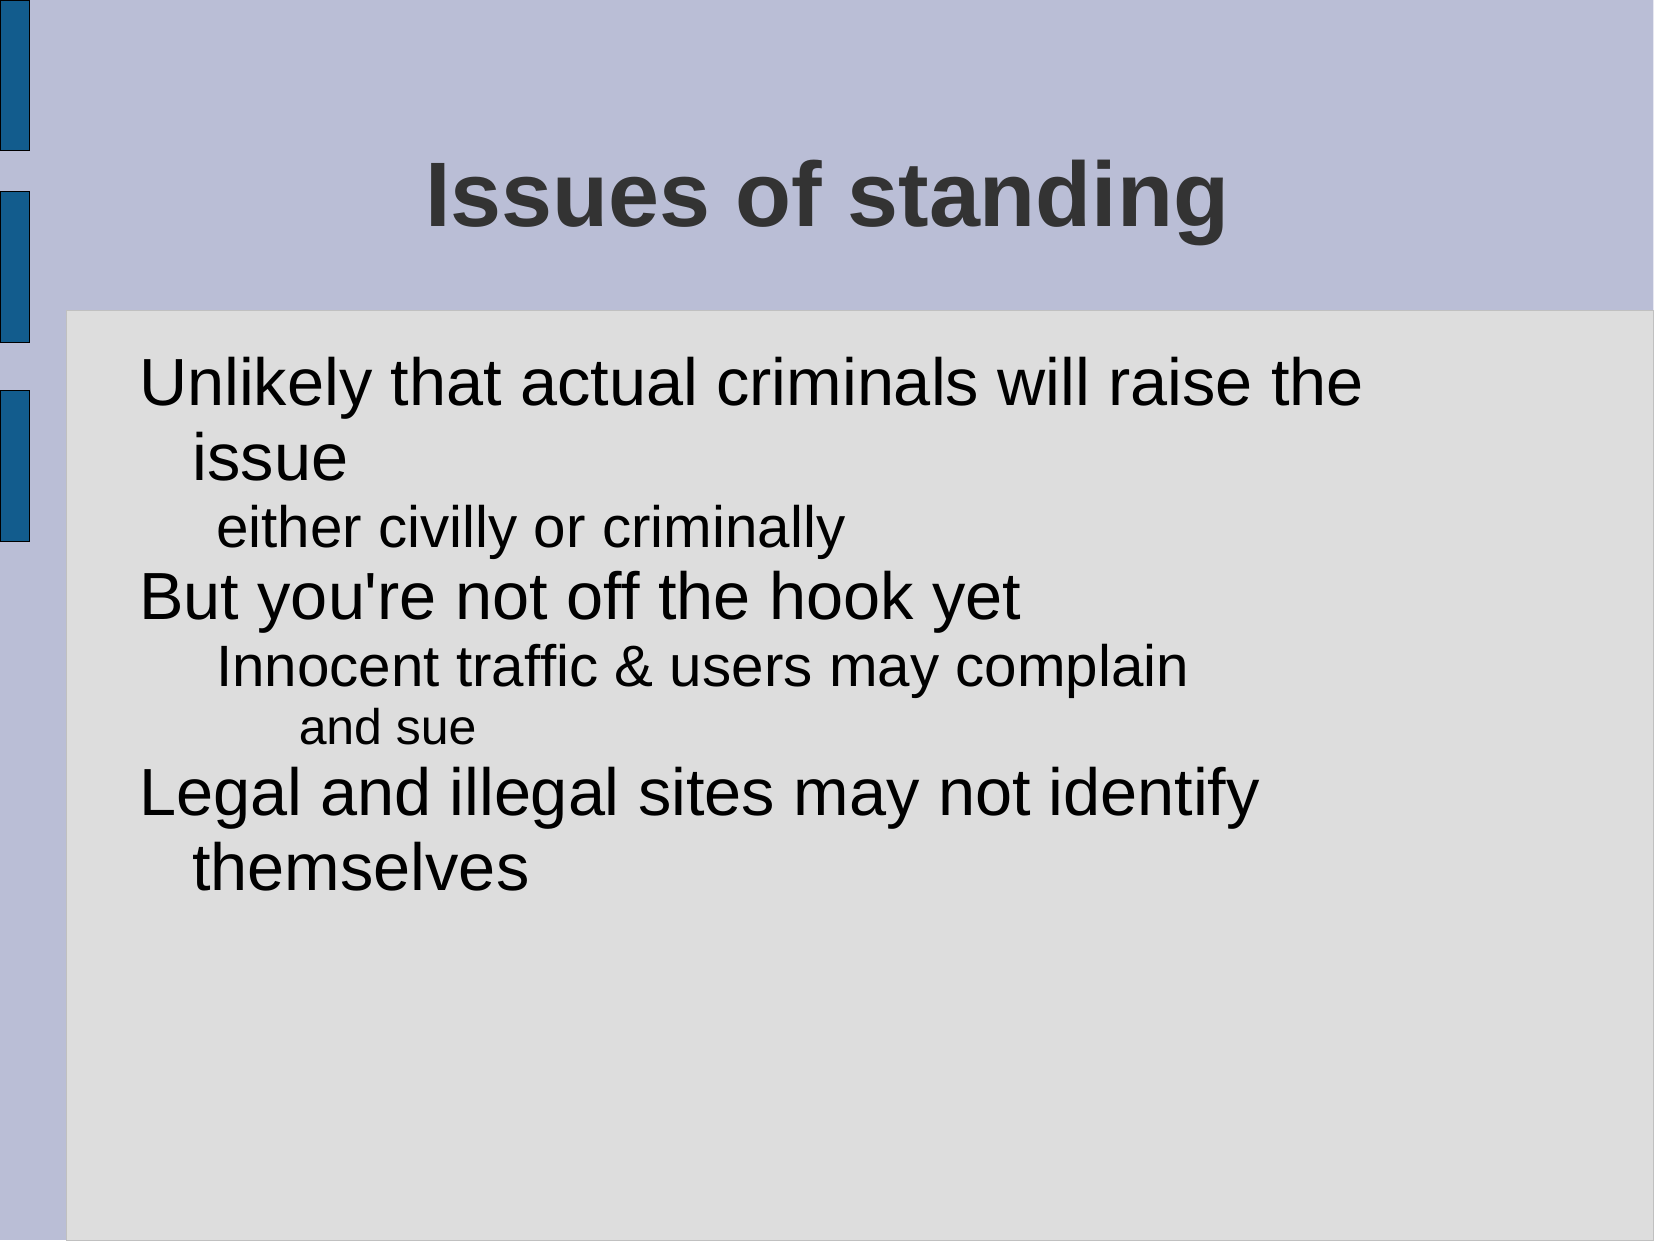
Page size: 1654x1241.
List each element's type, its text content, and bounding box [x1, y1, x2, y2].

list Unlikely that actual criminals will raise the issue either civilly or criminally But you're not off the hook yet Innocent traffic & users may complain and sue Legal and illegal sites may not identify themselves [121, 344, 1534, 1112]
title Issues of standing [121, 98, 1534, 291]
